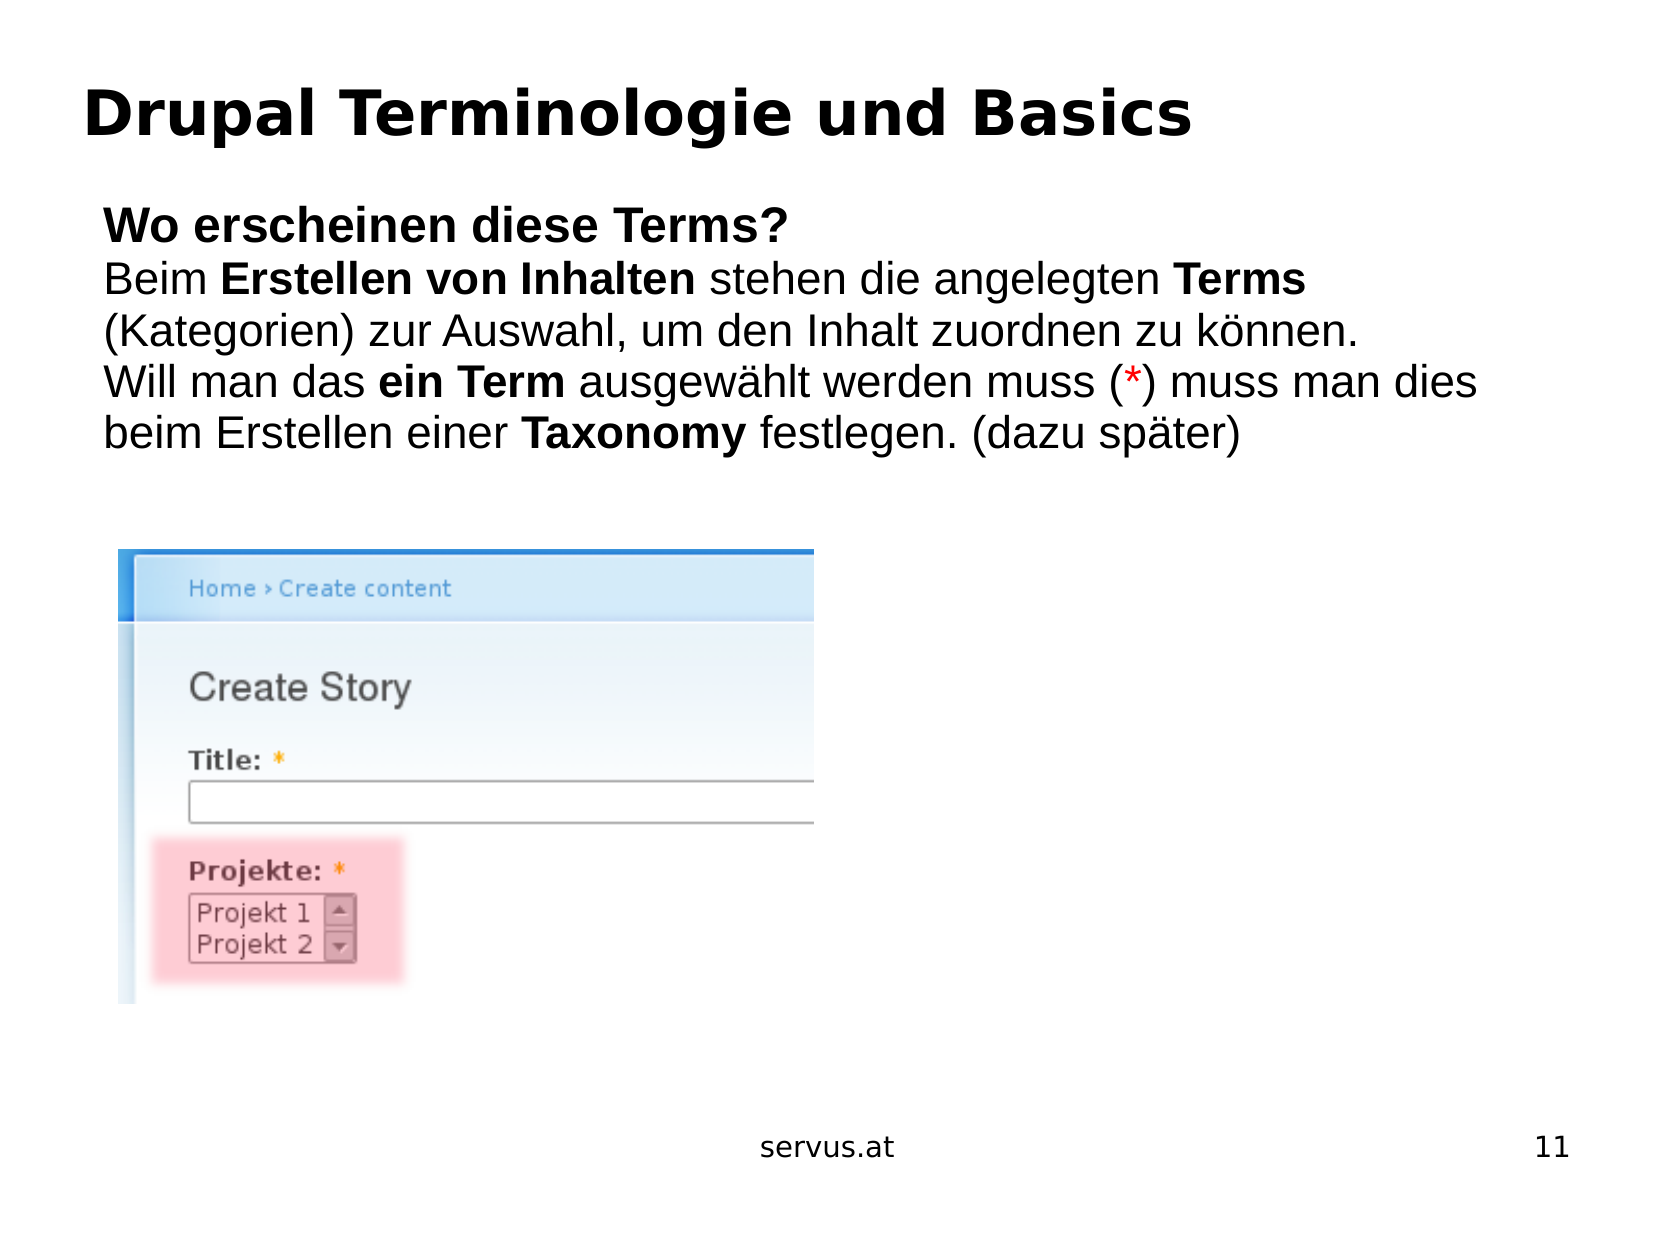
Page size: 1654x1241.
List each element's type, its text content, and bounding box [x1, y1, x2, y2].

picture [118, 549, 814, 1004]
text_box Wo erscheinen diese Terms? Beim Erstellen von Inhalten stehen die angelegten Terms (Kategorien) zur Auswahl, um den Inhalt zuordnen zu können. Will man das ein Term ausgewählt werden muss (*) muss man dies beim Erstellen einer Taxonomy festlegen. (dazu später) [88, 190, 1565, 1152]
title Drupal Terminologie und Basics [82, 49, 1571, 178]
